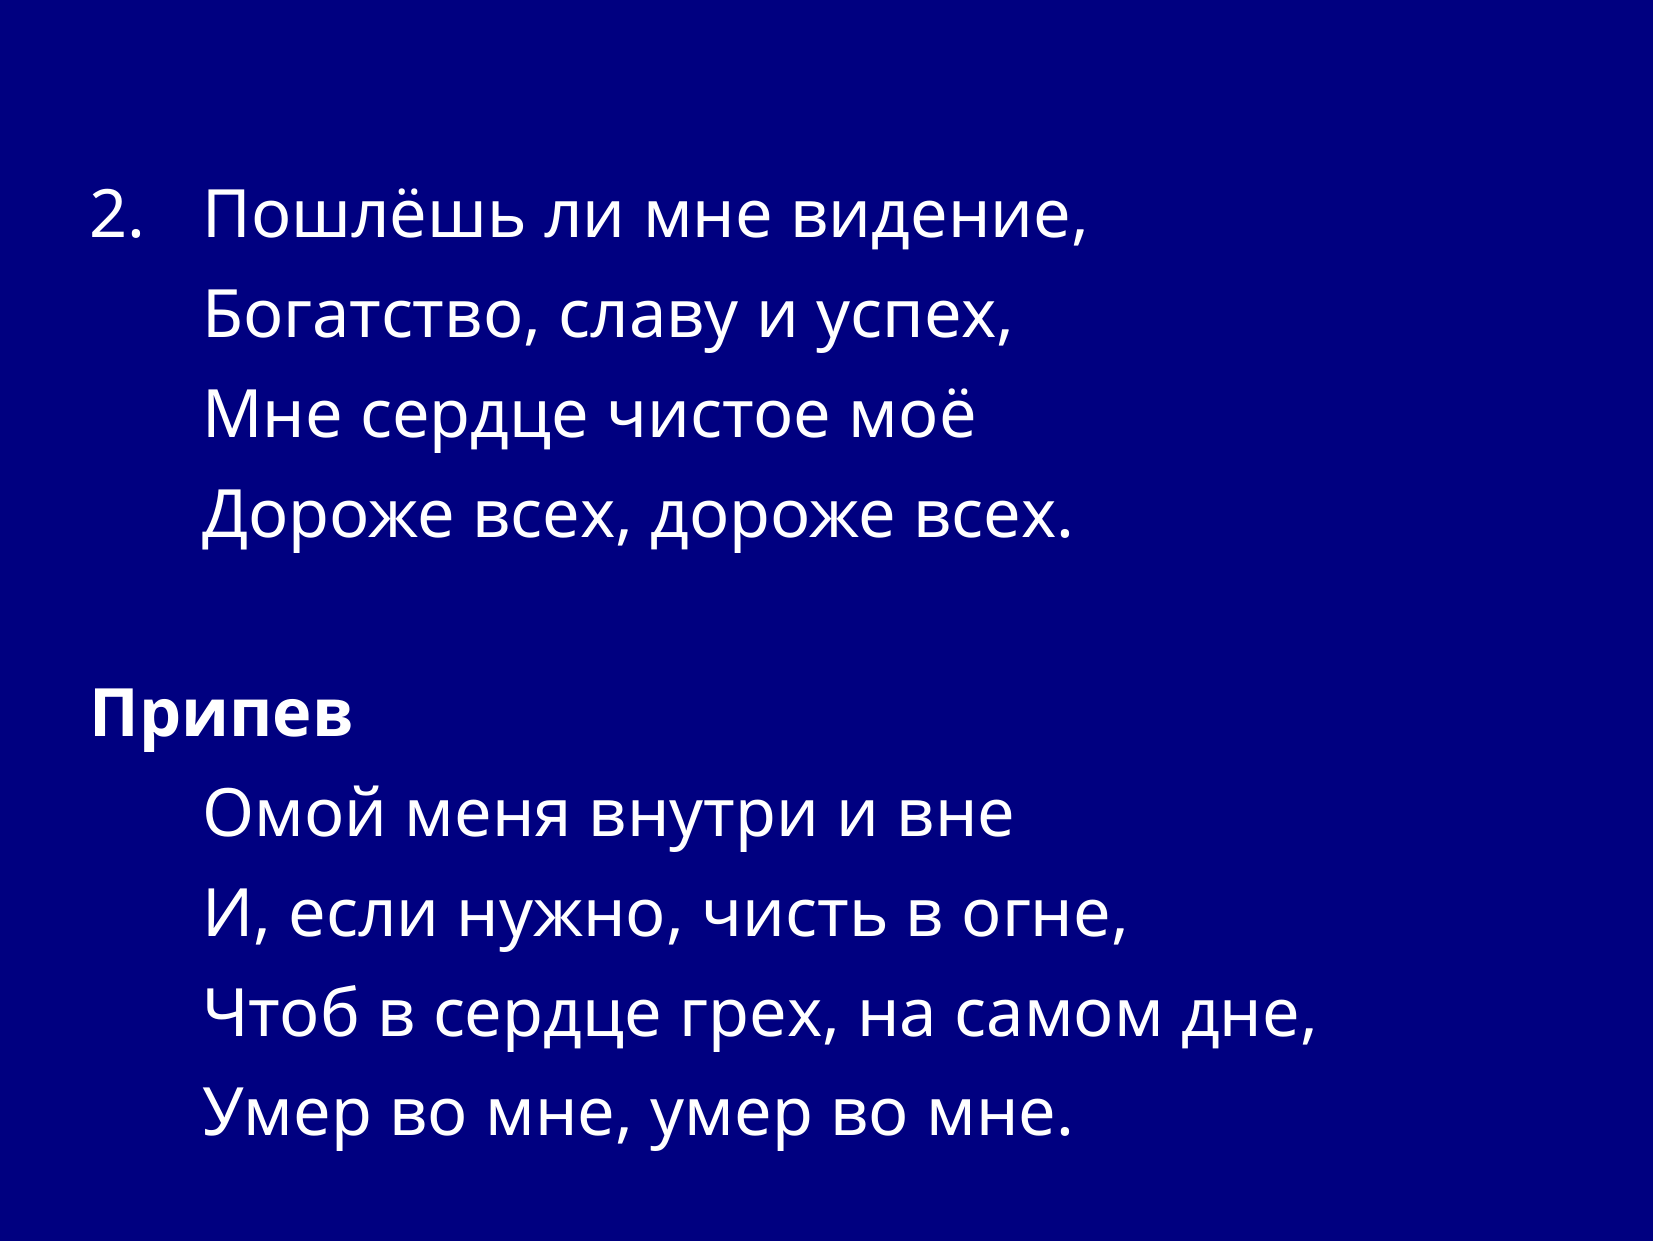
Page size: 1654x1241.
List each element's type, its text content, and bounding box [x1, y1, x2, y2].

text_box 2. Пошлёшь ли мне видение, Богатство, славу и успех, Мне сердце чистое моё Дороже всех, дороже всех. Припев Омой меня внутри и вне И, если нужно, чисть в огне, Чтоб в сердце грех, на самом дне, Умер во мне, умер во мне. [75, 150, 1576, 1163]
